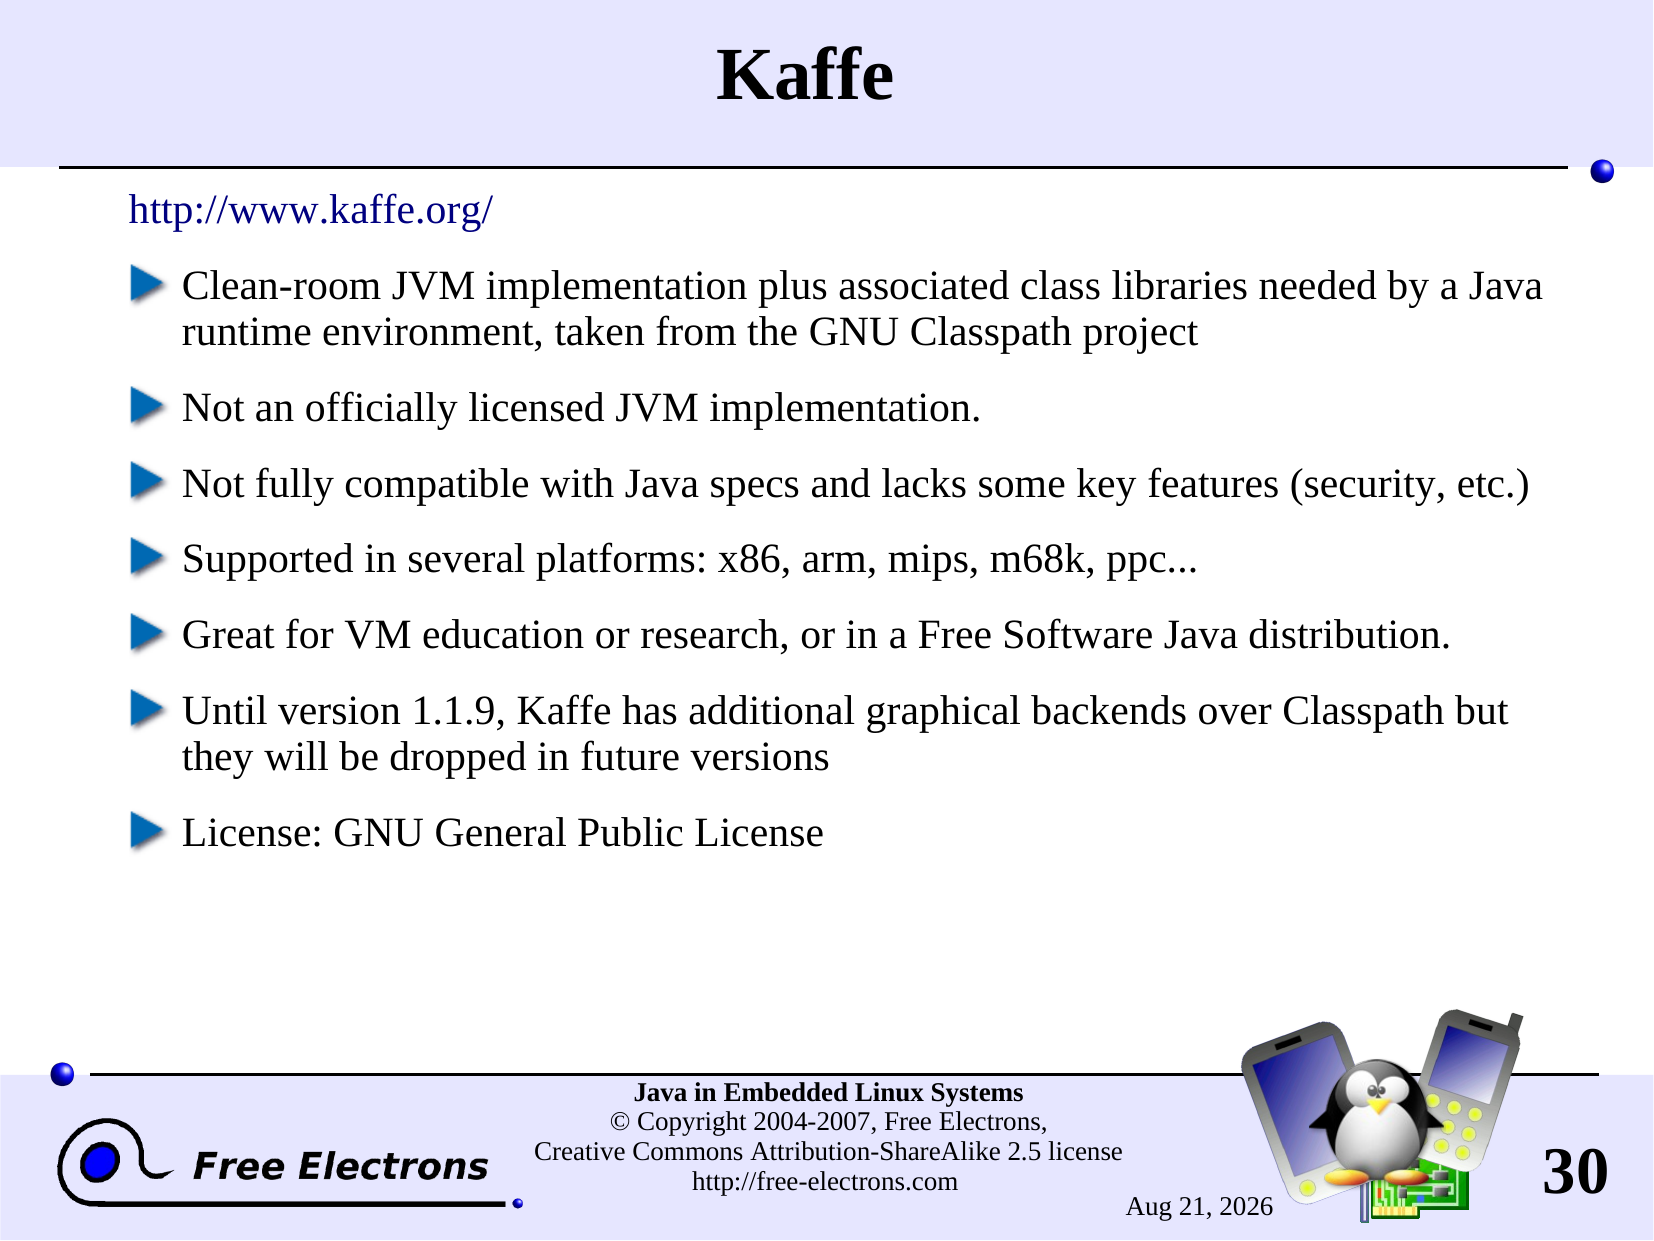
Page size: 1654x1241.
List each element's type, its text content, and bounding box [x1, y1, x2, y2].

picture [1225, 1017, 1537, 1241]
list http://www.kaffe.org/ Clean-room JVM implementation plus associated class libraries needed by a Java runtime environment, taken from the GNU Classpath project Not an officially licensed JVM implementation. Not fully compatible with Java specs and lacks some key features (security, etc.) Supported in several platforms: x86, arm, mips, m68k, ppc... Great for VM education or research, or in a Free Software Java distribution. Until version 1.1.9, Kaffe has additional graphical backends over Classpath but they will be dropped in future versions License: GNU General Public License [110, 186, 1579, 1017]
title Kaffe [60, 25, 1551, 124]
picture [50, 1107, 527, 1216]
